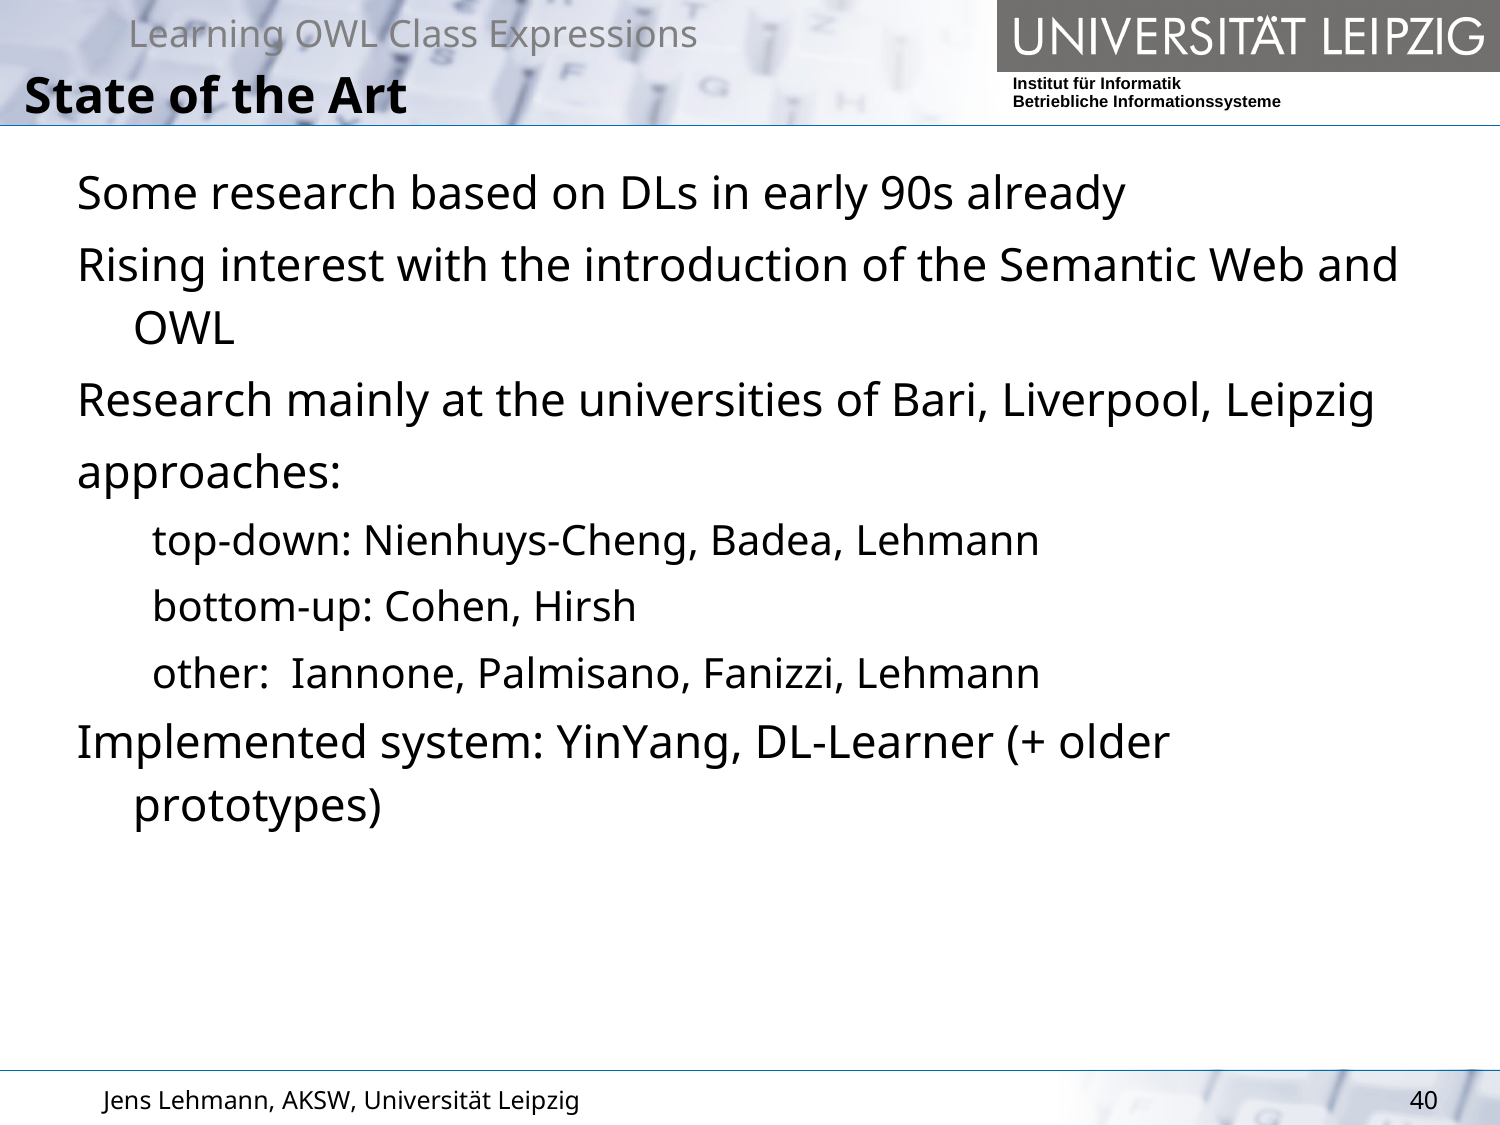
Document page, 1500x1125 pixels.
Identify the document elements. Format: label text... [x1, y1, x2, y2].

picture [0, 0, 1500, 125]
picture [1057, 1071, 1500, 1125]
title State of the Art [24, 63, 1034, 125]
list Some research based on DLs in early 90s already Rising interest with the introduction of the Semantic Web and OWL Research mainly at the universities of Bari, Liverpool, Leipzig approaches: top-down: Nienhuys-Cheng, Badea, Lehmann bottom-up: Cohen, Hirsh other: Iannone, Palmisano, Fanizzi, Lehmann Implemented system: YinYang, DL-Learner (+ older prototypes) [76, 160, 1402, 1049]
